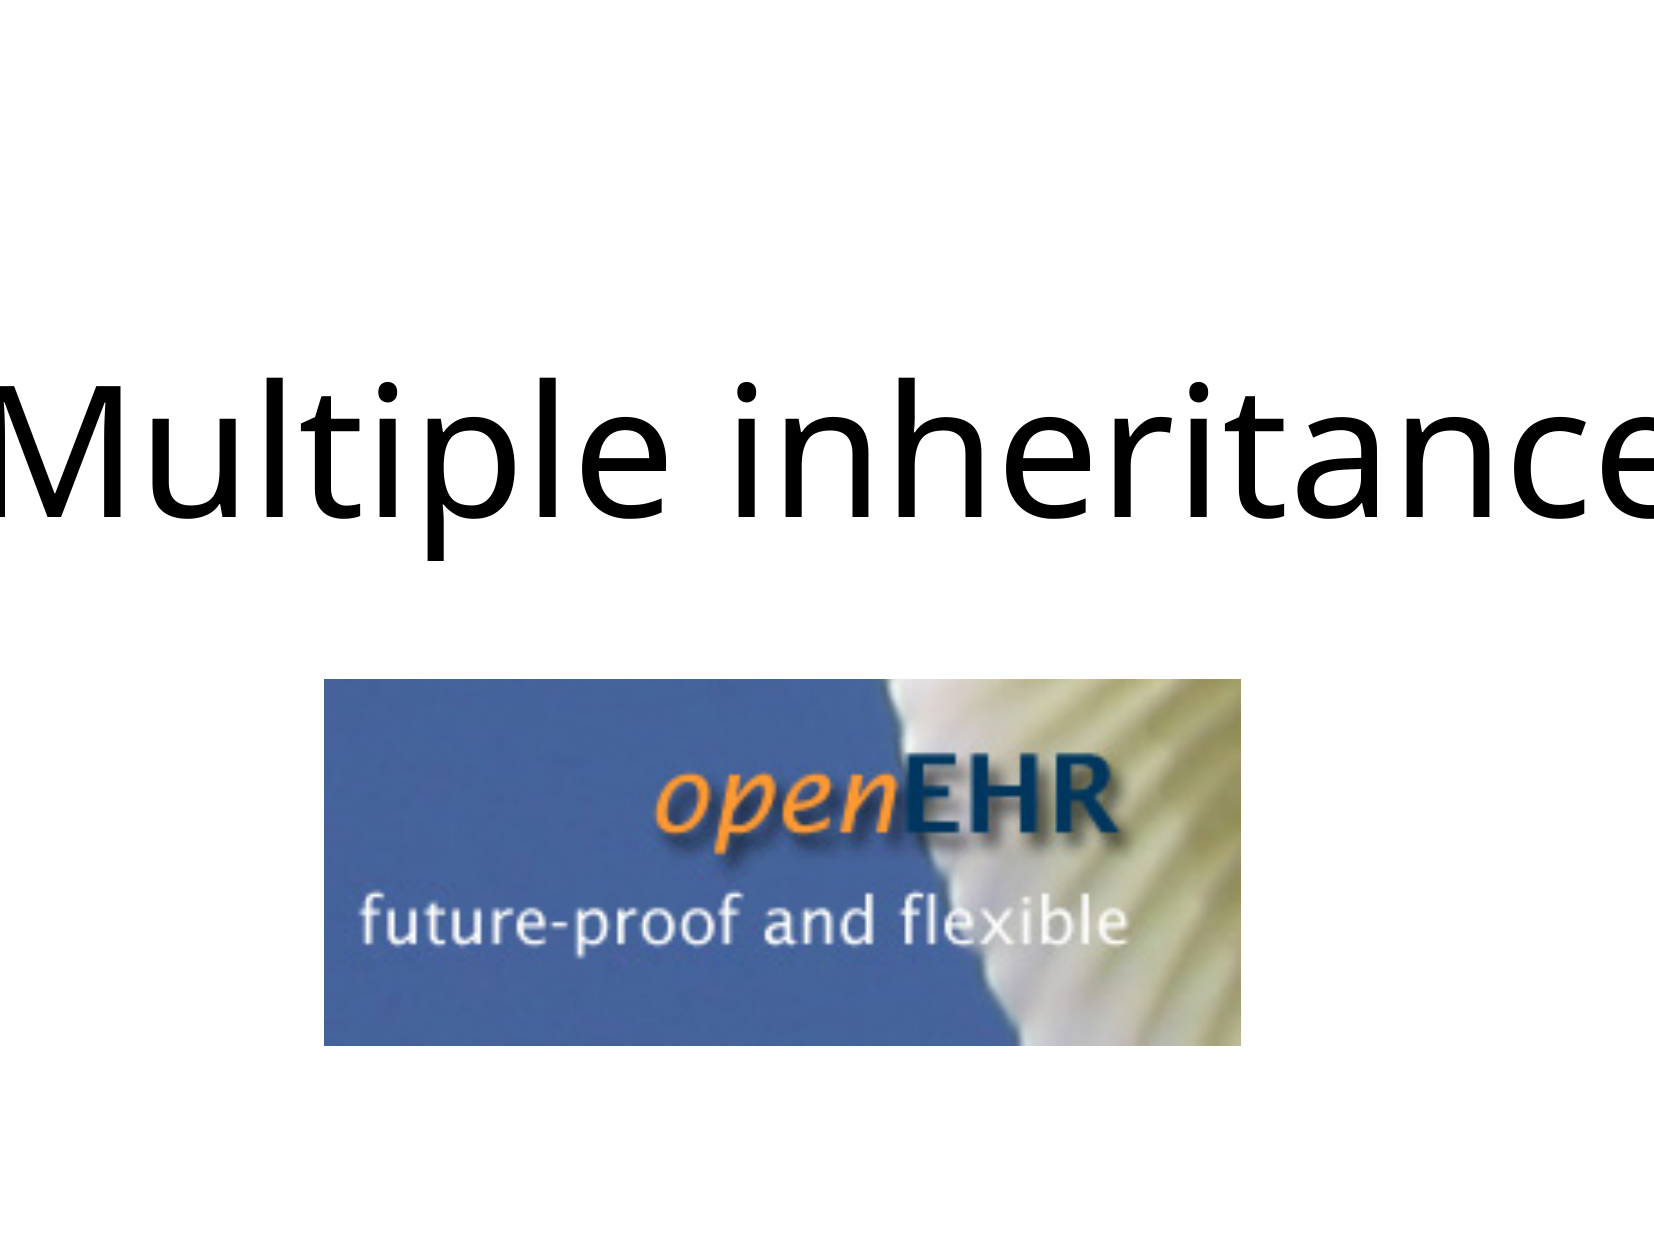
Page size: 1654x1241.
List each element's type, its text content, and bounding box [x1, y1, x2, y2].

text_box Multiple inheritance [74, 333, 1595, 532]
picture [324, 679, 1241, 1046]
text_box Multiple inheritance [444, 431, 498, 505]
